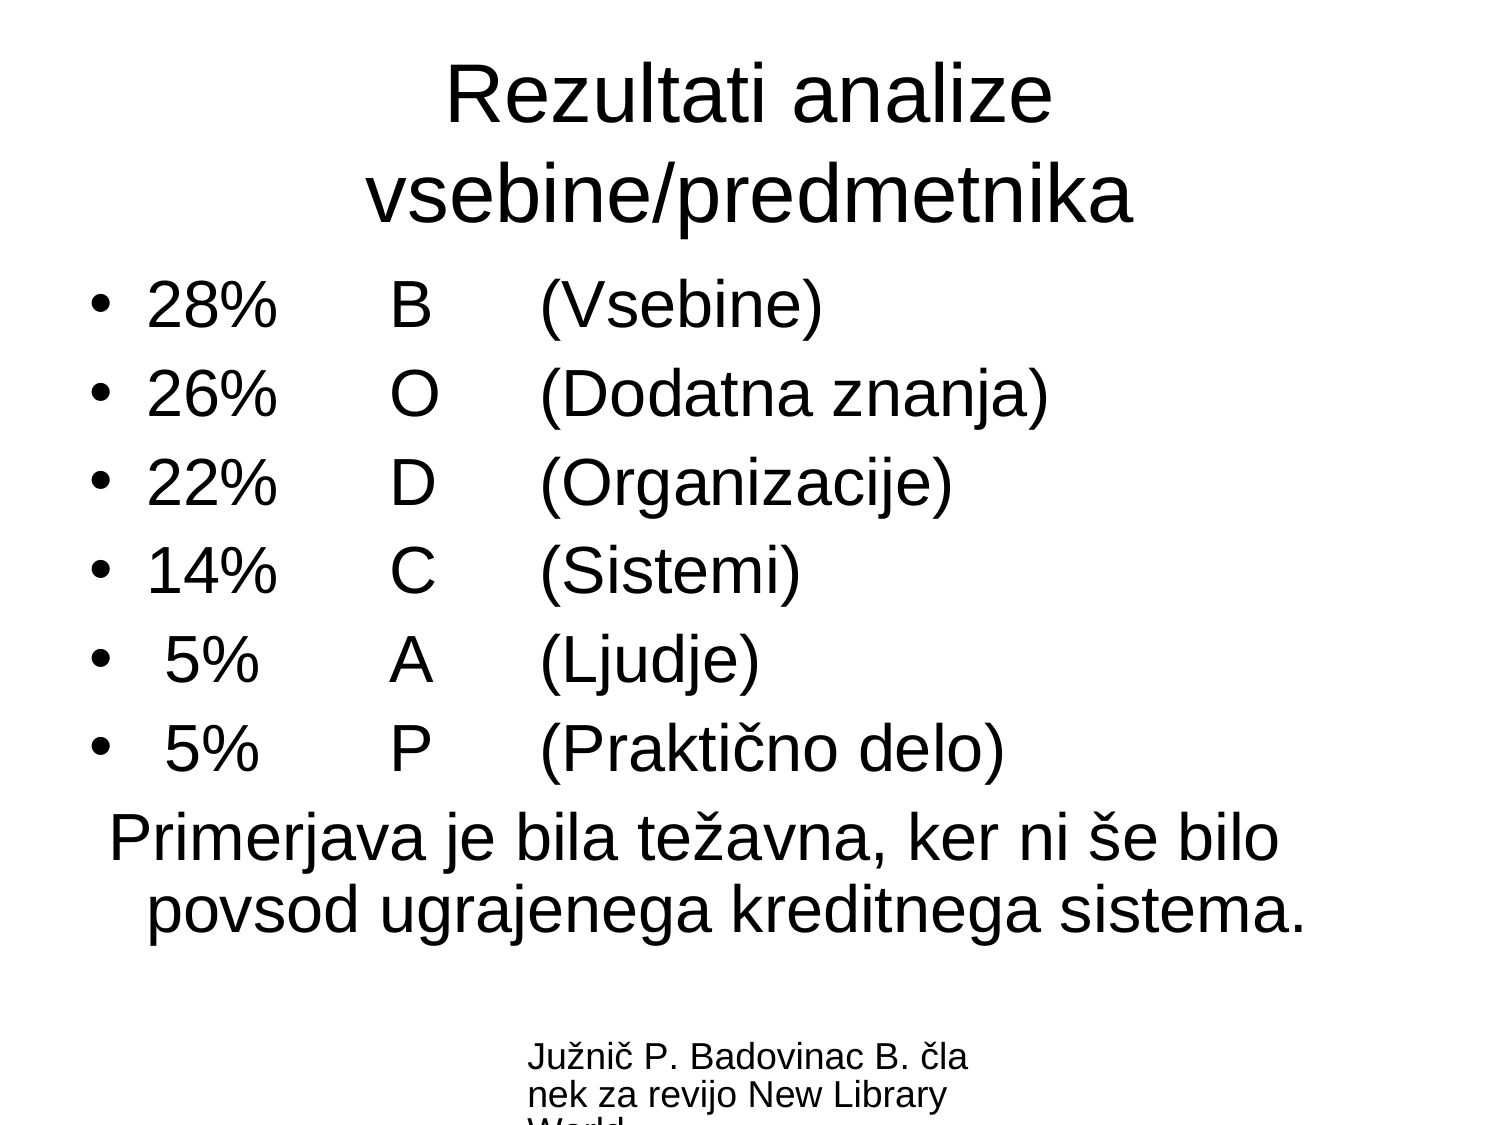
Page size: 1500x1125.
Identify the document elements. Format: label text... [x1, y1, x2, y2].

title Rezultati analize vsebine/predmetnika [75, 31, 1426, 247]
list 28% B (Vsebine) 26% O (Dodatna znanja) 22% D (Organizacije) 14% C (Sistemi) 5% A (Ljudje) 5% P (Praktično delo) Primerjava je bila težavna, ker ni še bilo povsod ugrajenega kreditnega sistema. [75, 262, 1426, 1006]
